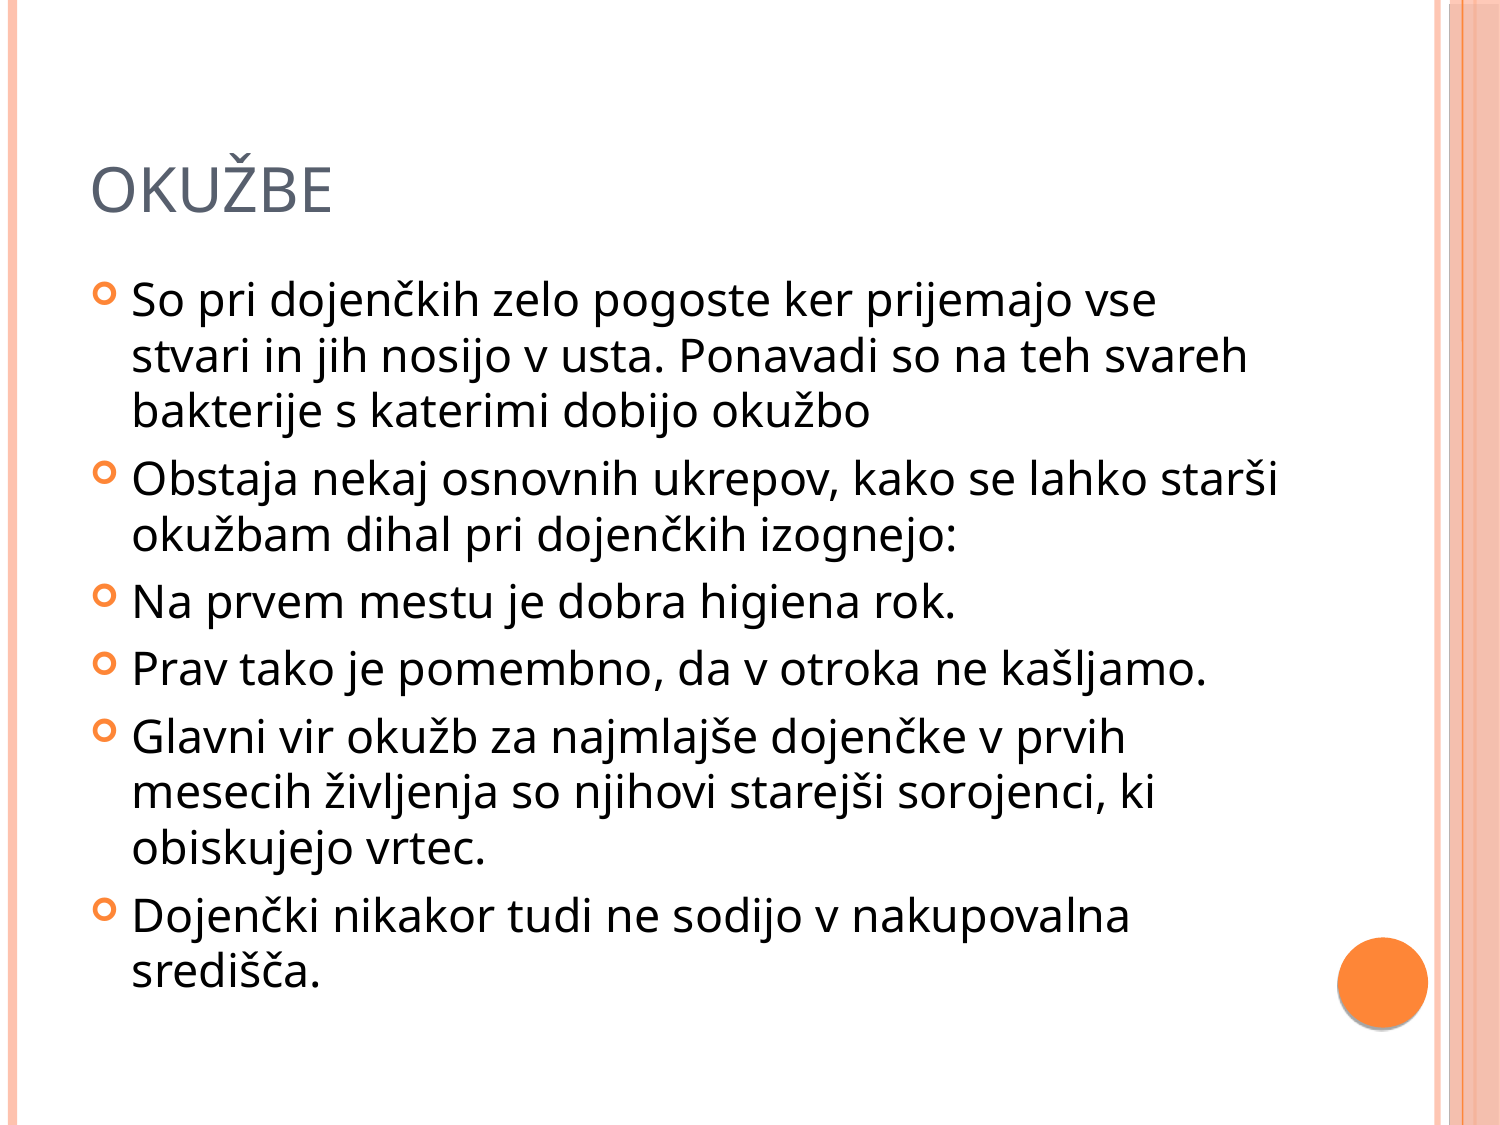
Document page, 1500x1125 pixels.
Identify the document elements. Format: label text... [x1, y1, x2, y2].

list So pri dojenčkih zelo pogoste ker prijemajo vse stvari in jih nosijo v usta. Ponavadi so na teh svareh bakterije s katerimi dobijo okužbo Obstaja nekaj osnovnih ukrepov, kako se lahko starši okužbam dihal pri dojenčkih izognejo: Na prvem mestu je dobra higiena rok. Prav tako je pomembno, da v otroka ne kašljamo. Glavni vir okužb za najmlajše dojenčke v prvih mesecih življenja so njihovi starejši sorojenci, ki obiskujejo vrtec. Dojenčki nikakor tudi ne sodijo v nakupovalna središča. [75, 262, 1300, 1062]
title OKUŽBE [75, 45, 1300, 233]
